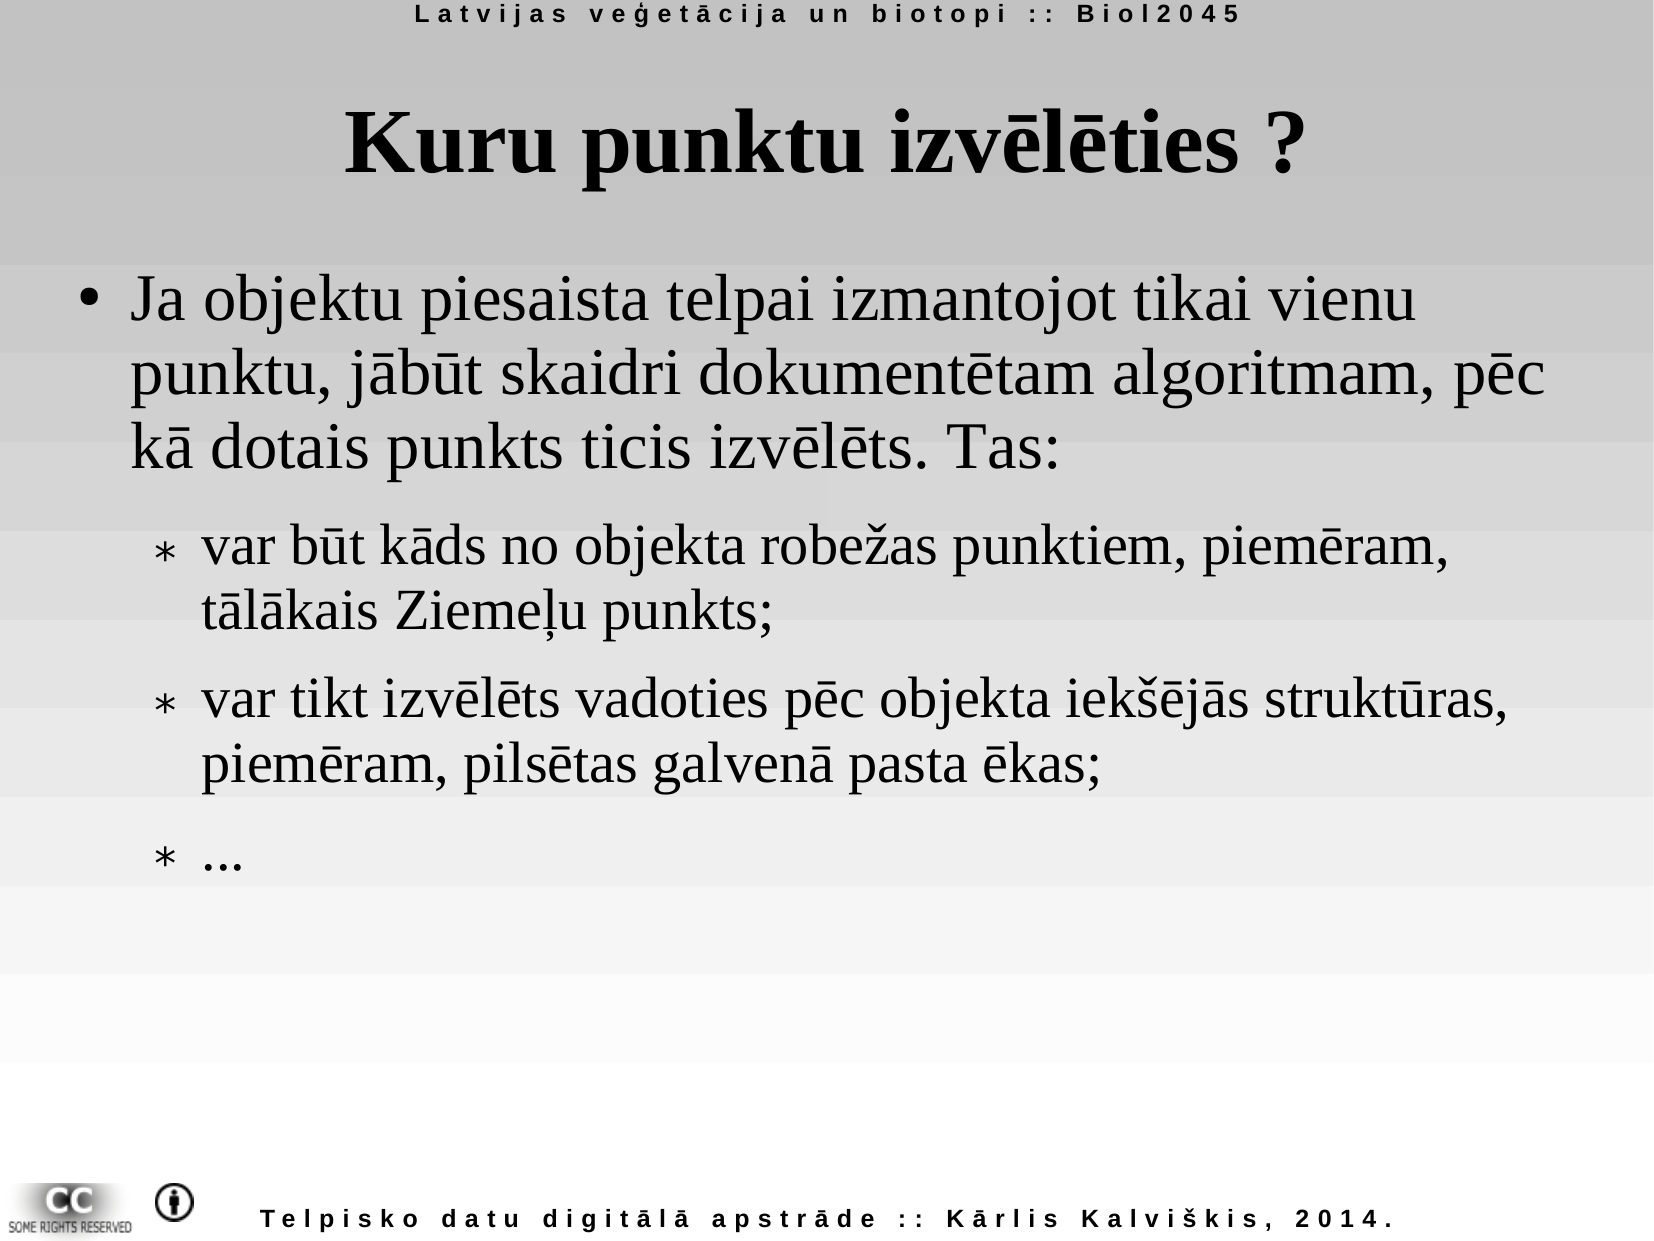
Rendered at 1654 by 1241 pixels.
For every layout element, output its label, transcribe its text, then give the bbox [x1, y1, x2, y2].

list Ja objektu piesaista telpai izmantojot tikai vienu punktu, jābūt skaidri dokumentētam algoritmam, pēc kā dotais punkts ticis izvēlēts. Tas: var būt kāds no objekta robežas punktiem, piemēram, tālākais Ziemeļu punkts; var tikt izvēlēts vadoties pēc objekta iekšējās struktūras, piemēram, pilsētas galvenā pasta ēkas; ... [59, 261, 1596, 981]
picture [0, 0, 1654, 1241]
title Kuru punktu izvēlēties ? [59, 37, 1596, 246]
